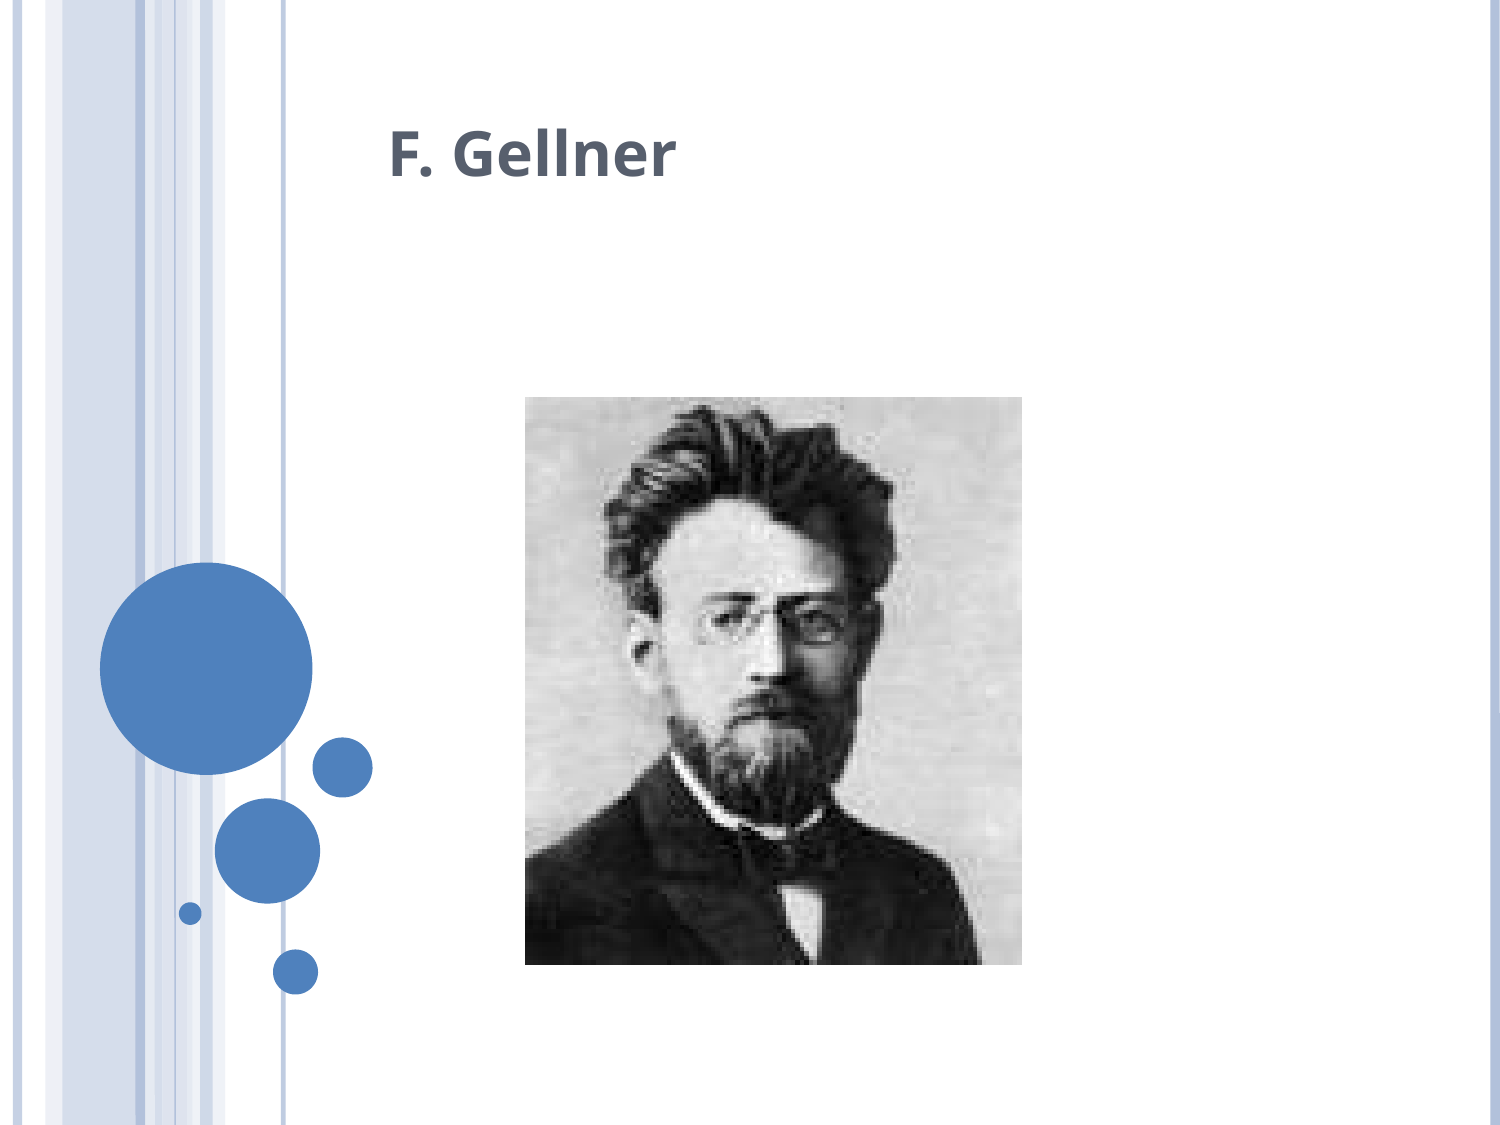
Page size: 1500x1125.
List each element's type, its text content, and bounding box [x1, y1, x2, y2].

title F. Gellner [371, 66, 1385, 197]
picture [525, 397, 1022, 965]
